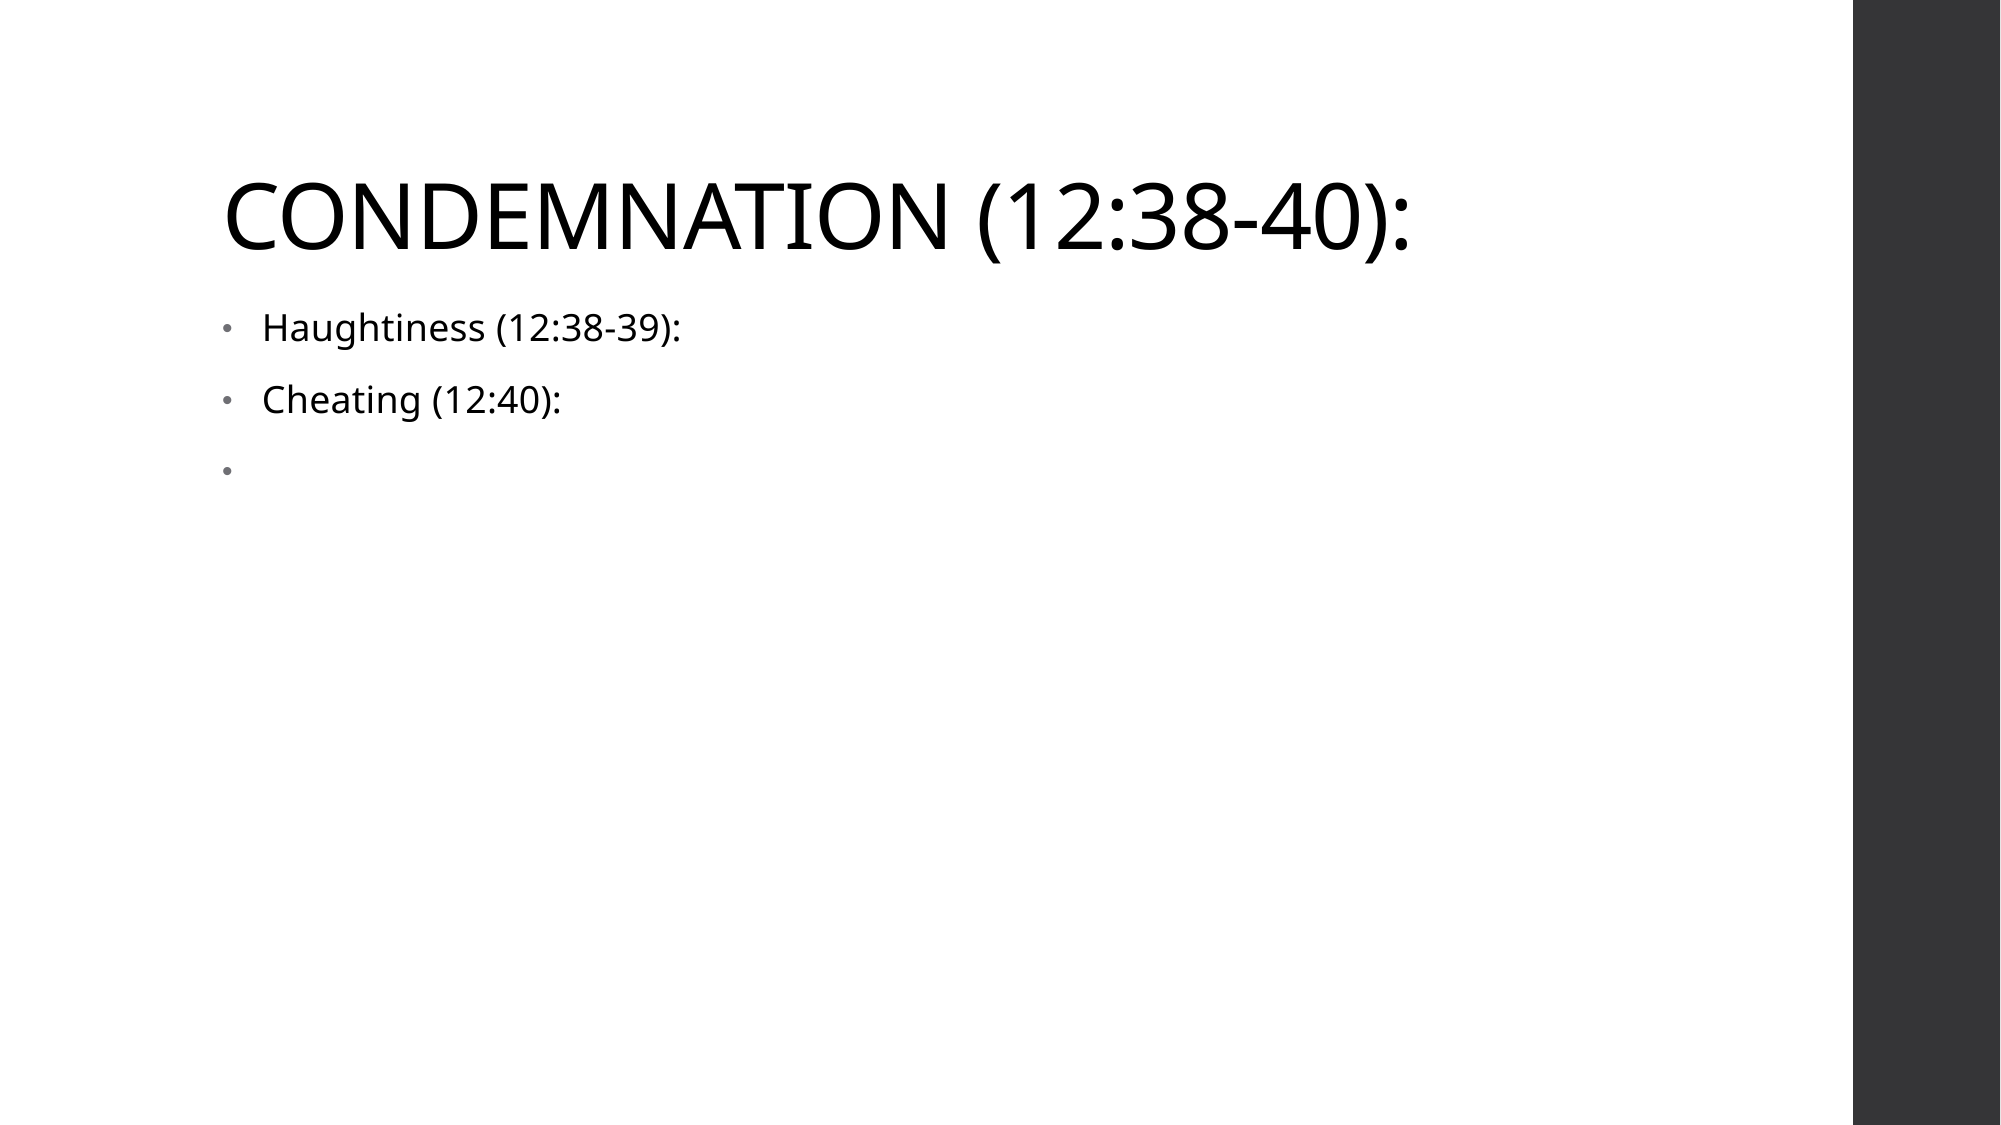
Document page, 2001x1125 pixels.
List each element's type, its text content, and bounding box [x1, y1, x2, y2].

title CONDEMNATION (12:38-40): [206, 60, 1797, 278]
list Haughtiness (12:38-39): Cheating (12:40): [206, 299, 1617, 1014]
